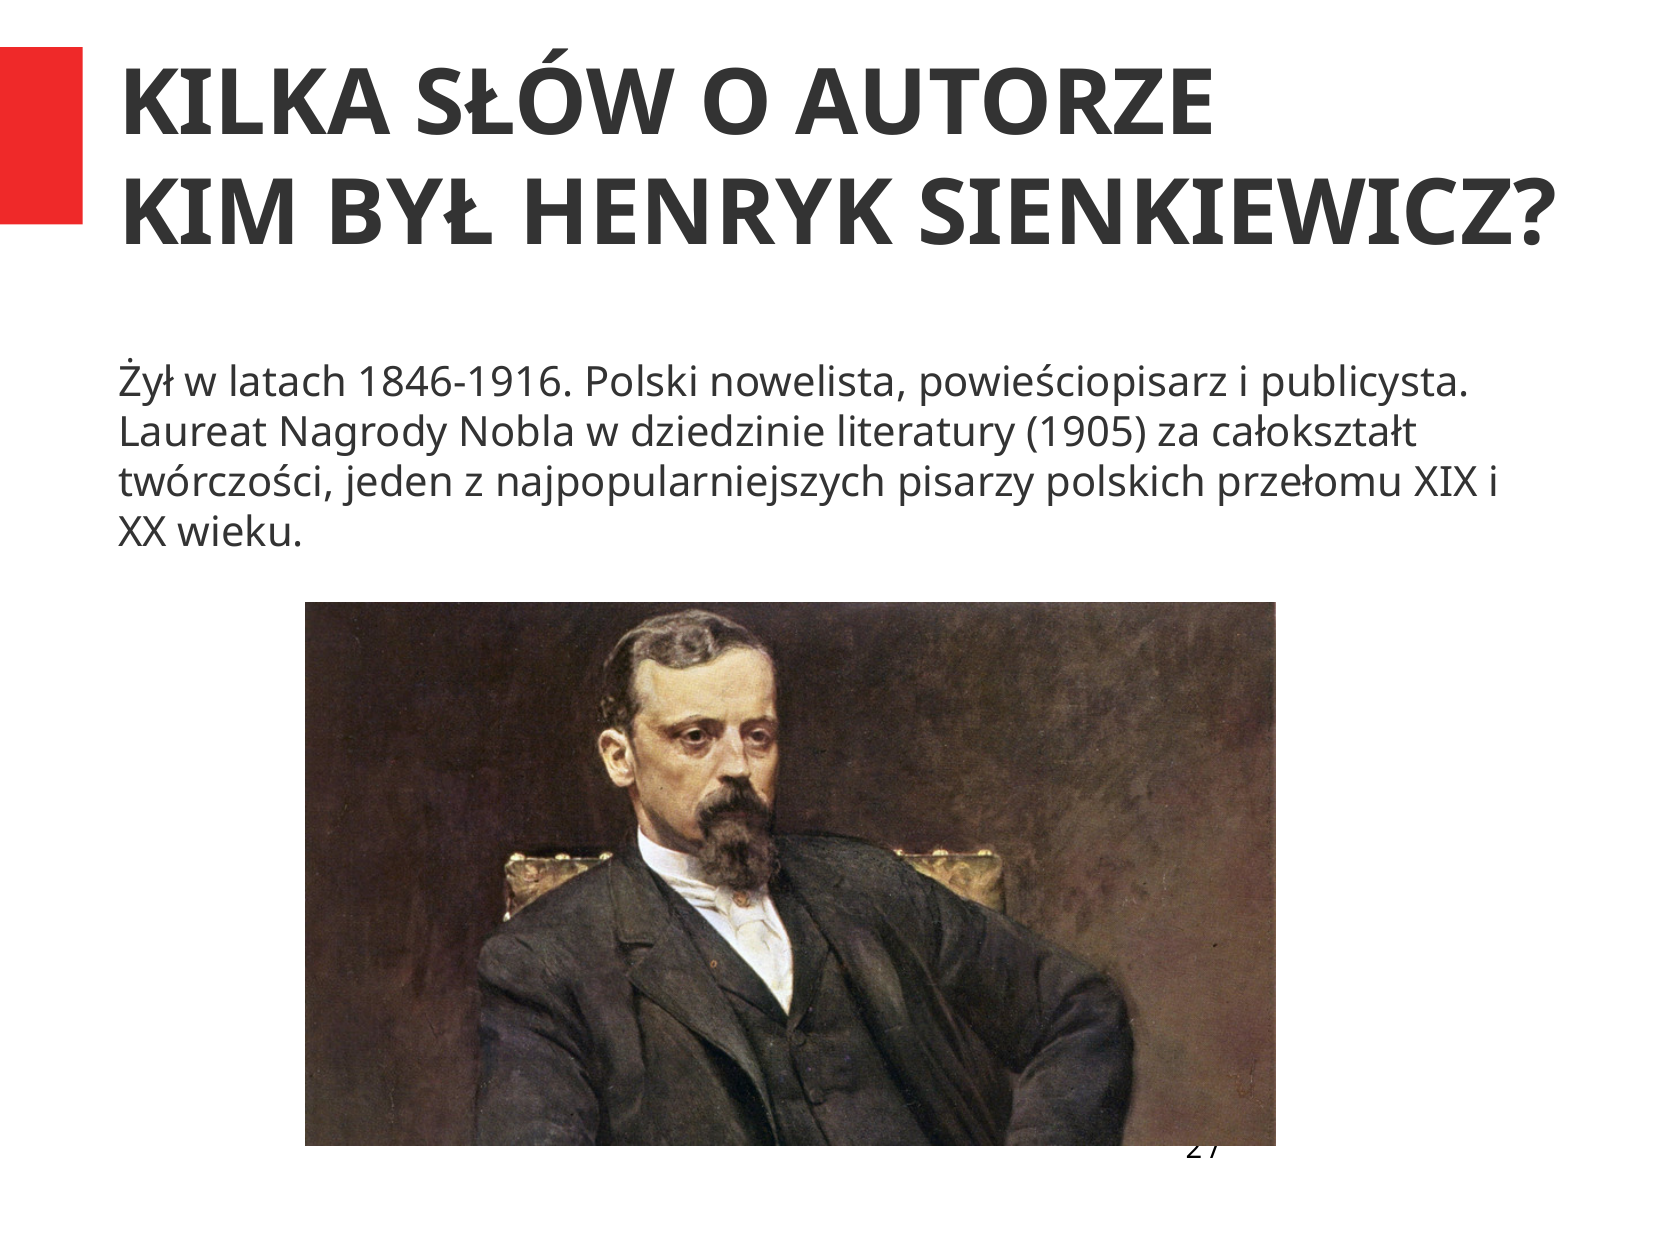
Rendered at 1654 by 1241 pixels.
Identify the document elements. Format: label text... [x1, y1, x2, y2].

list Żył w latach 1846-1916. Polski nowelista, powieściopisarz i publicysta. Laureat Nagrody Nobla w dziedzinie literatury (1905) za całokształt twórczości, jeden z najpopularniejszych pisarzy polskich przełomu XIX i XX wieku. [118, 354, 1536, 1074]
title KILKA SŁÓW O AUTORZE KIM BYŁ HENRYK SIENKIEWICZ? [118, 0, 1571, 336]
picture [305, 602, 1276, 1146]
text_box / [1185, 1129, 1571, 1216]
